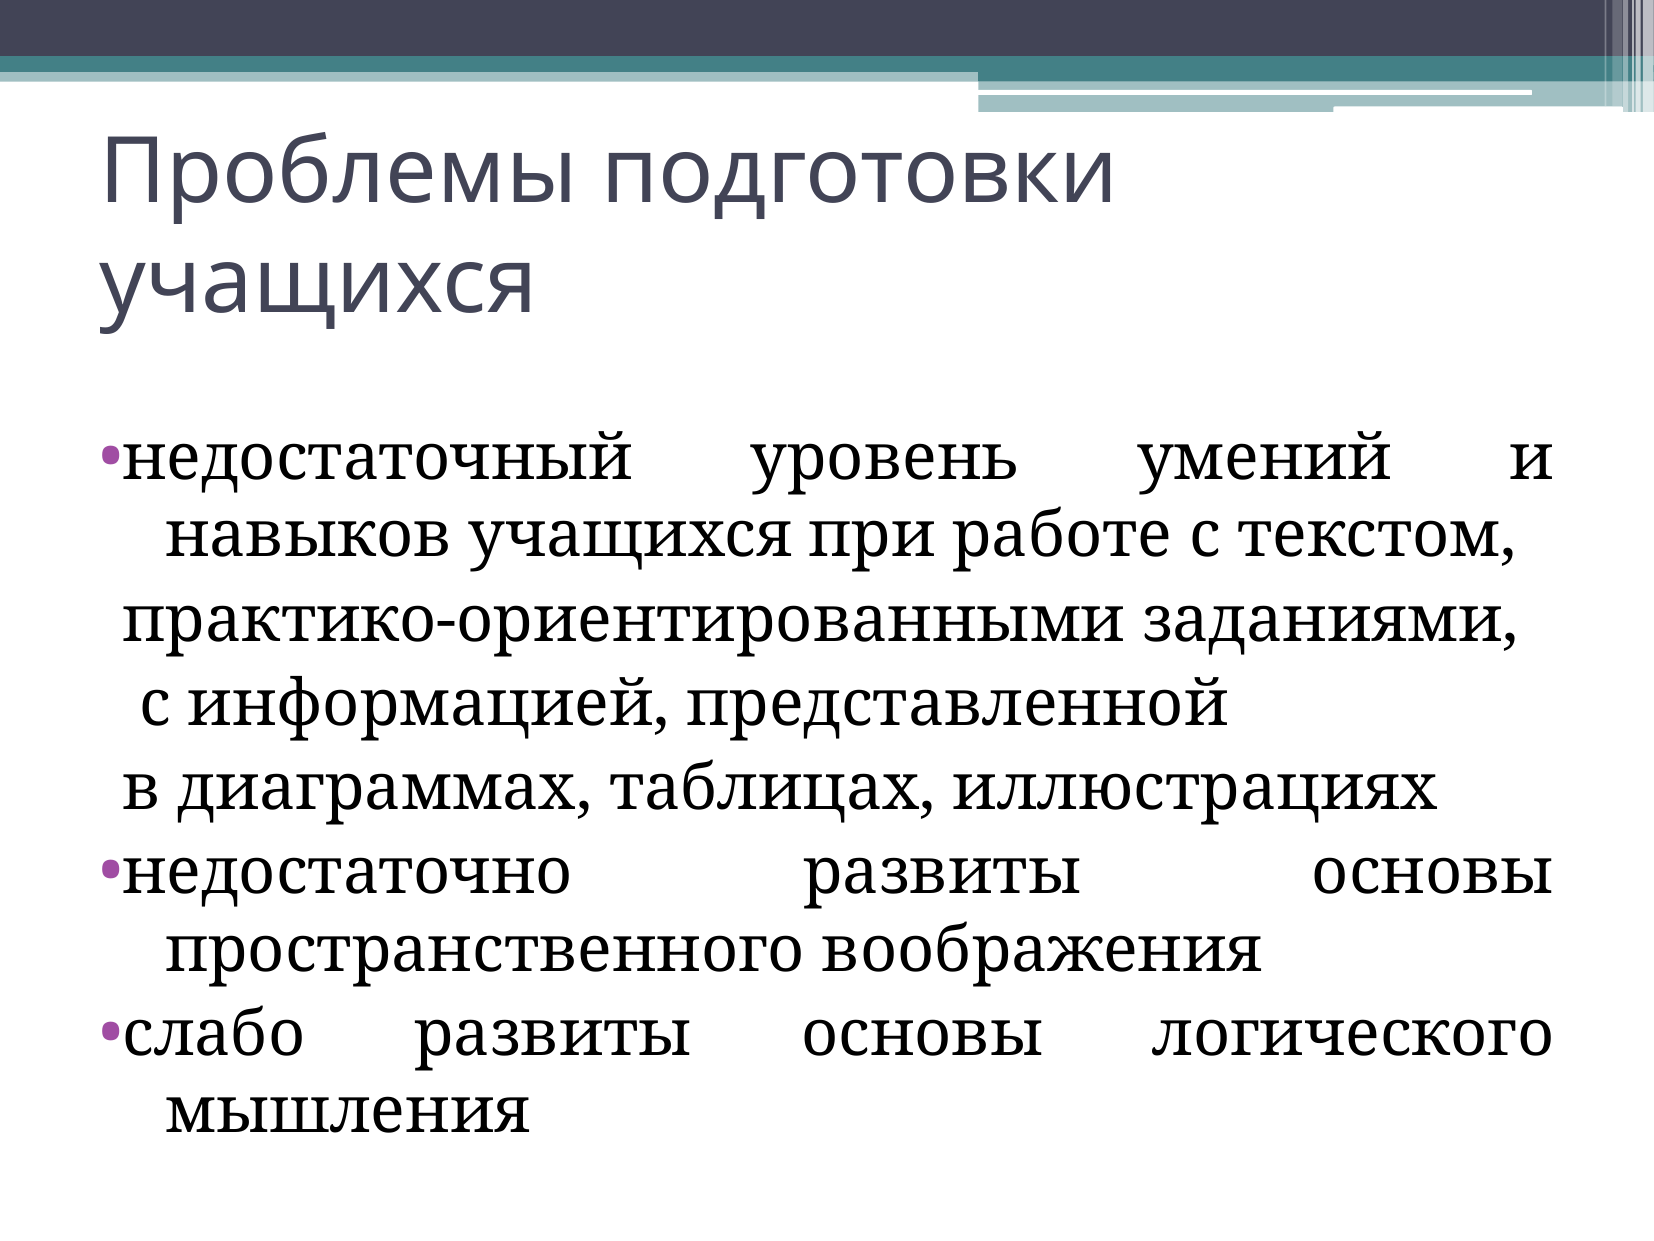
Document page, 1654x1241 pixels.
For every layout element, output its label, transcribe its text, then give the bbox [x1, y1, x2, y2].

title Проблемы подготовки учащихся [82, 102, 1571, 296]
list недостаточный уровень умений и навыков учащихся при работе с текстом, практико-ориентированными заданиями, с информацией, представленной в диаграммах, таблицах, иллюстрациях недостаточно развиты основы пространственного воображения слабо развиты основы логического мышления [82, 406, 1571, 1189]
